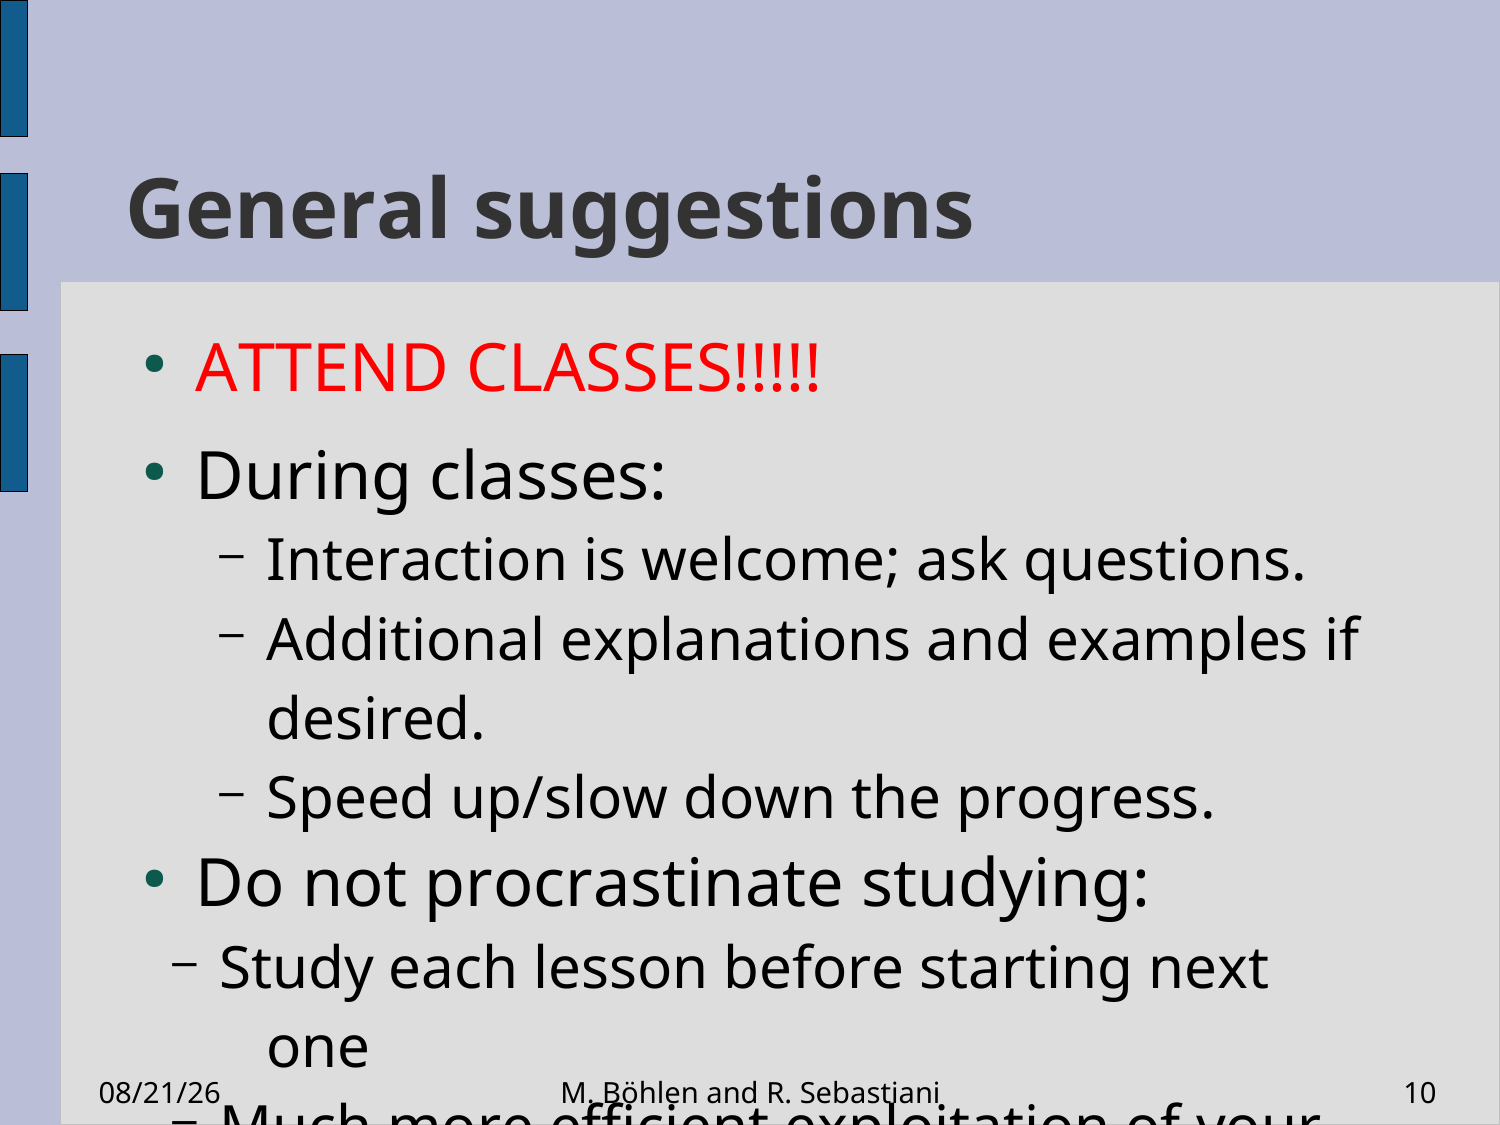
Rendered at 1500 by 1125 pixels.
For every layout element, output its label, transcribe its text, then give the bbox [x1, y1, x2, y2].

list ATTEND CLASSES!!!!! During classes: Interaction is welcome; ask questions. Additional explanations and examples if desired. Speed up/slow down the progress. Do not procrastinate studying: Study each lesson before starting next one Much more efficient exploitation of your efforts!!! [110, 312, 1392, 1077]
title General suggestions [110, 67, 1392, 271]
